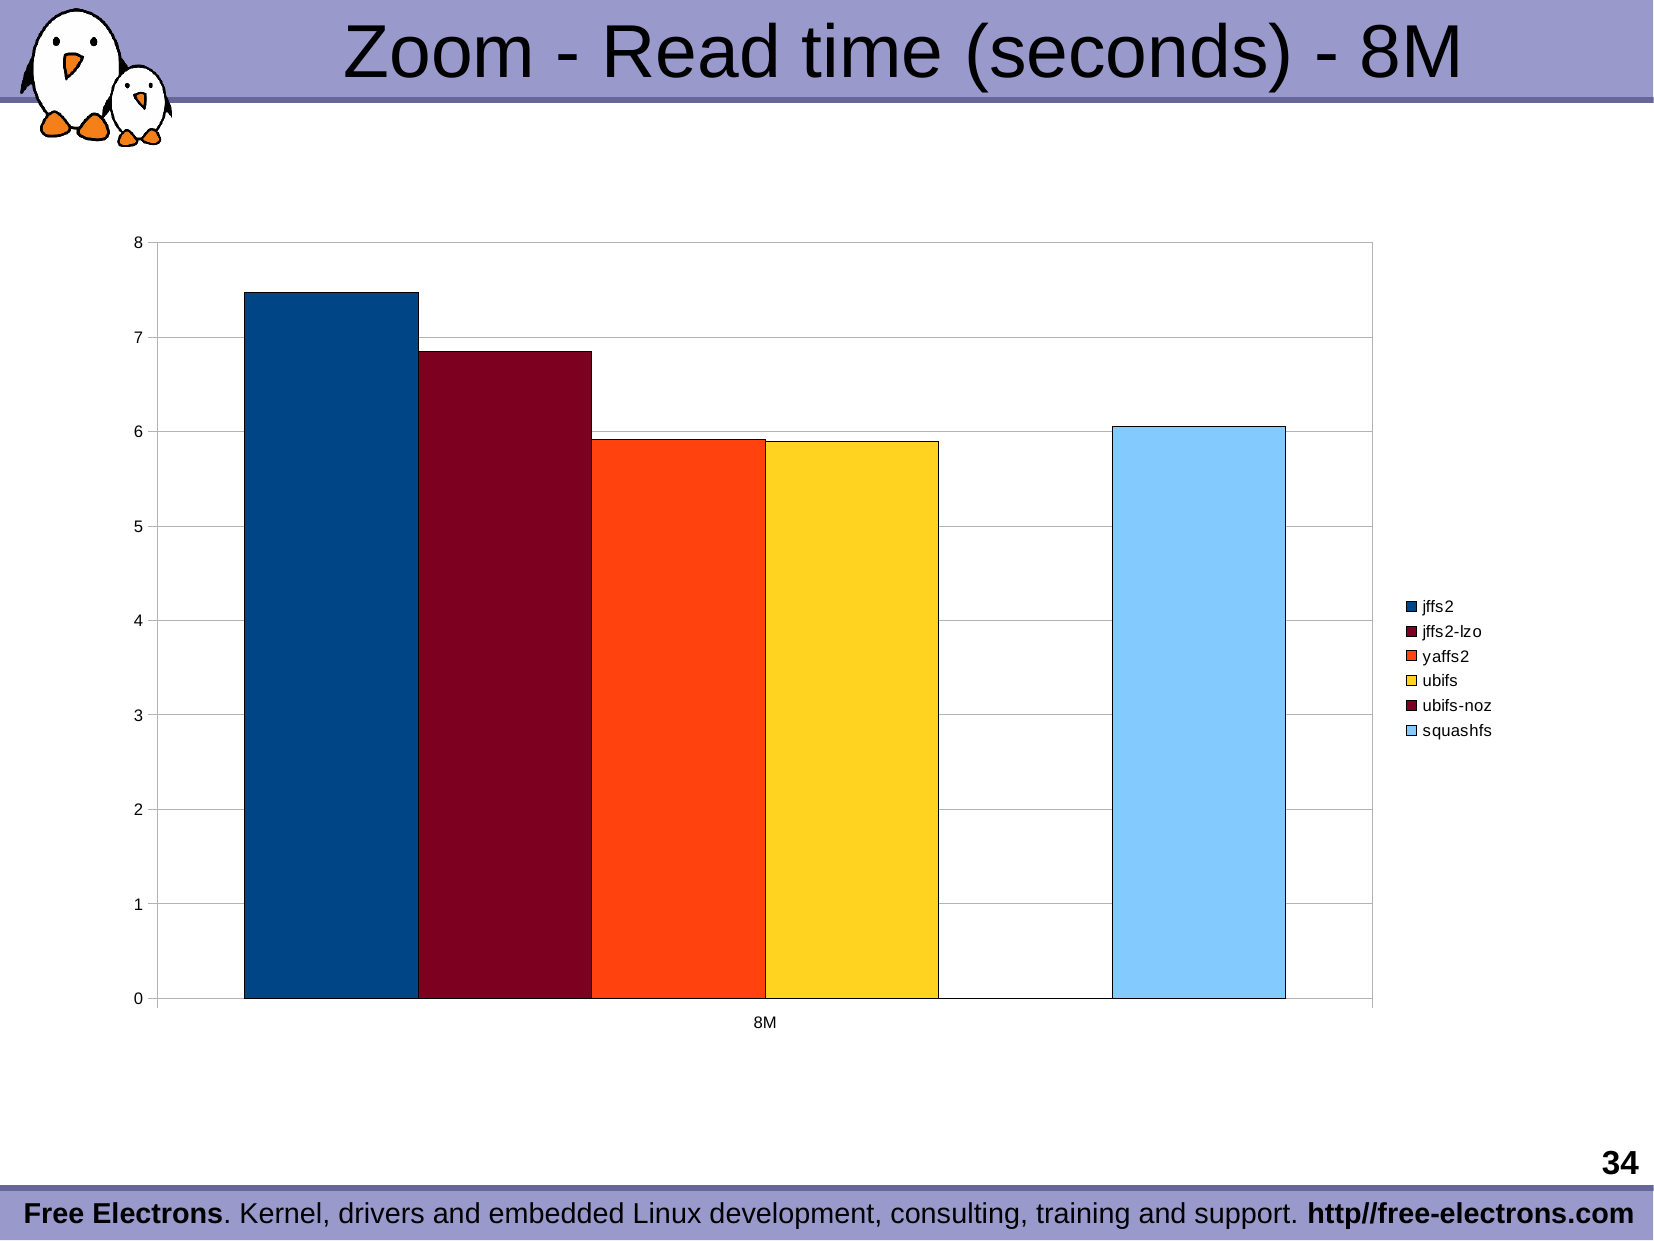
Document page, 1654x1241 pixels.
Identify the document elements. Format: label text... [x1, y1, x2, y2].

picture [20, 8, 172, 147]
title Zoom - Read time (seconds) - 8M [178, 4, 1631, 98]
chart [105, 216, 1518, 1066]
